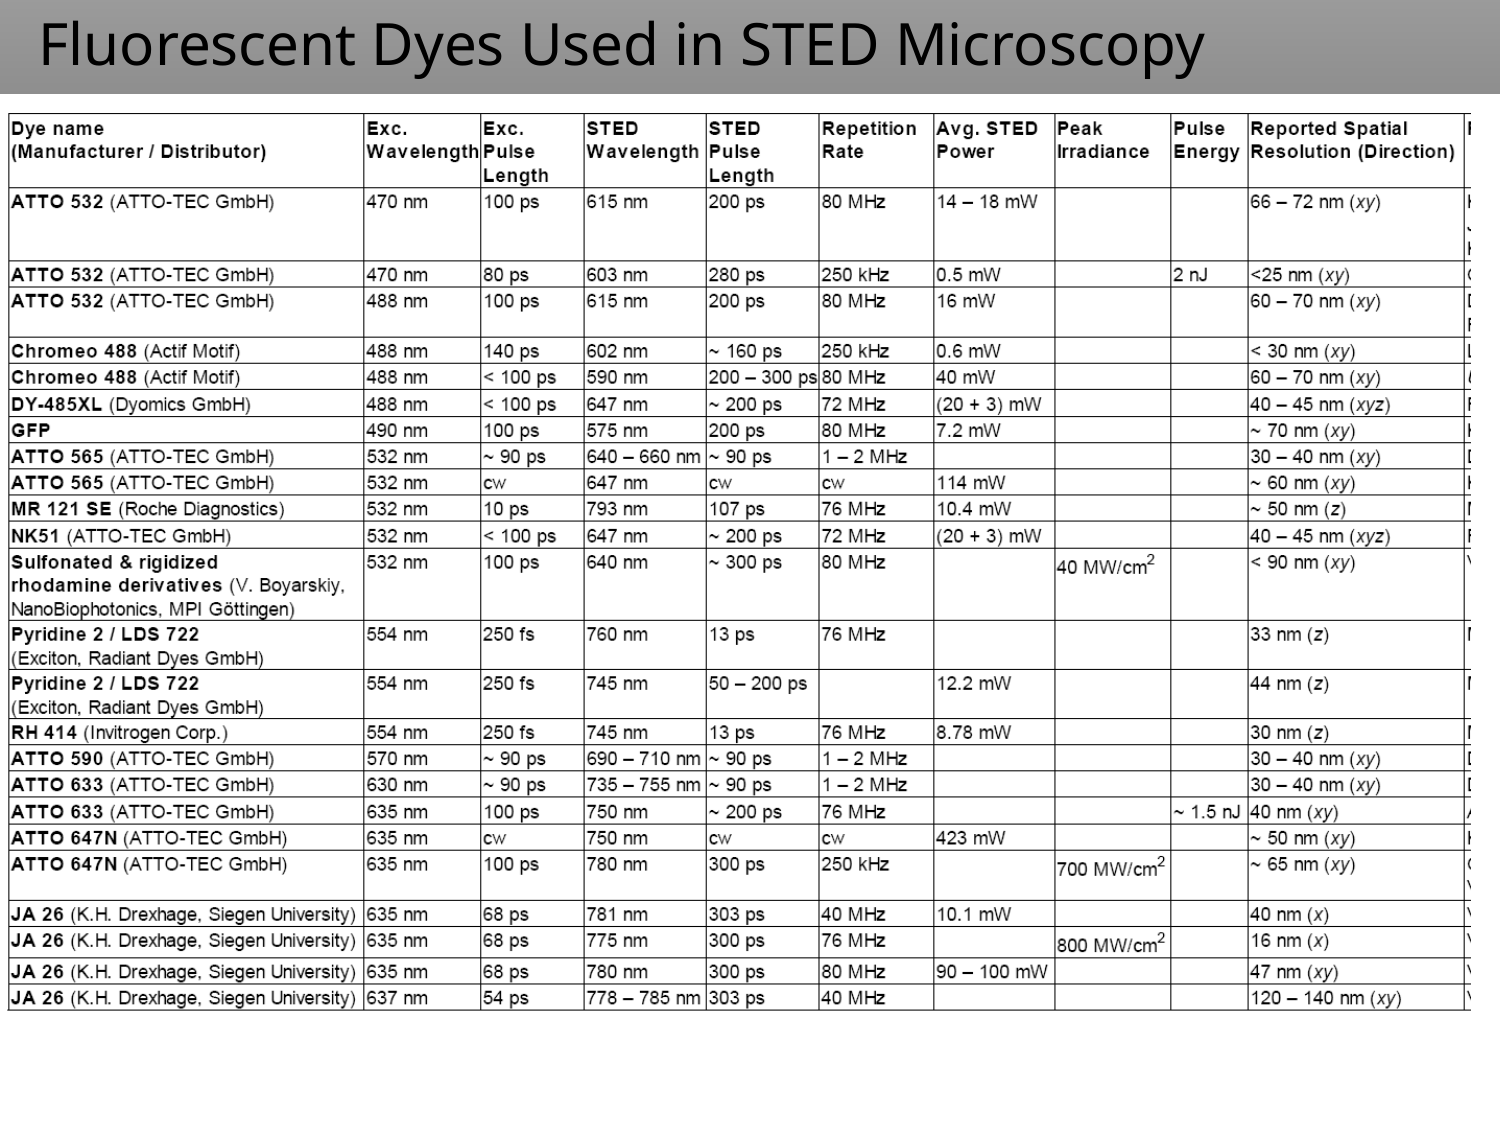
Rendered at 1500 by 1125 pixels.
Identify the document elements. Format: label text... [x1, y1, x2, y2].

picture [0, 112, 1471, 1019]
title Fluorescent Dyes Used in STED Microscopy [23, 0, 1477, 94]
